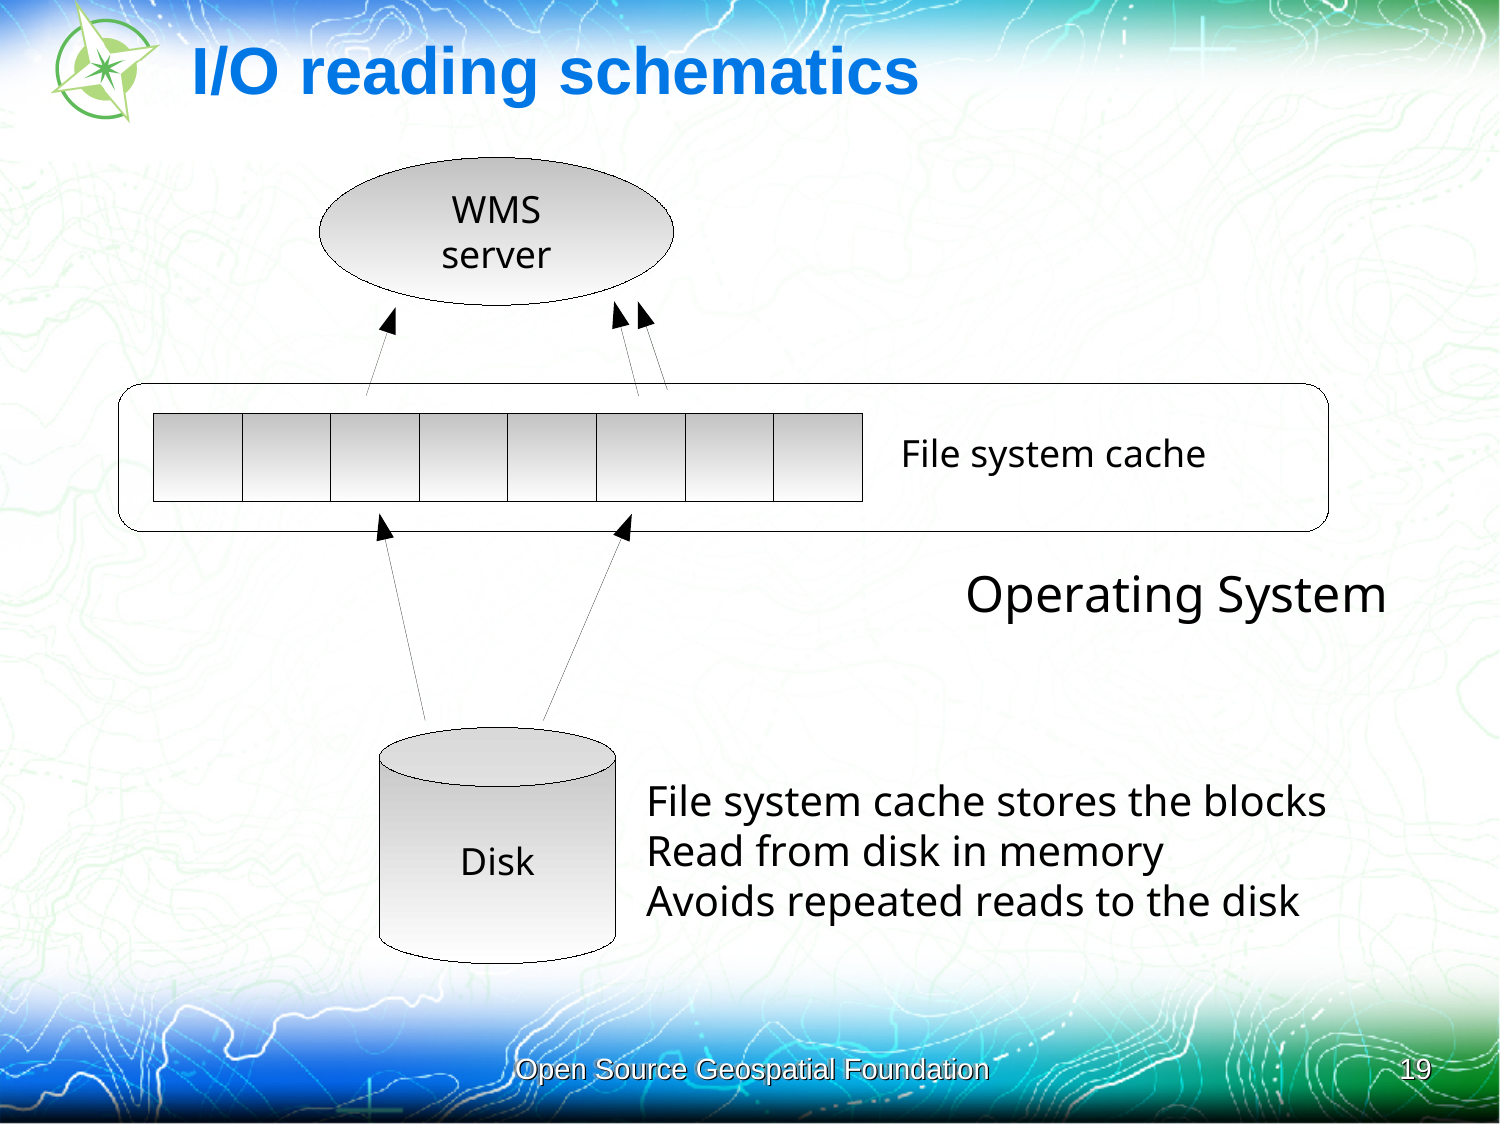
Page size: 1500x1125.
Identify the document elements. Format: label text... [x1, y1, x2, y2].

text_box File system cache stores the blocks Read from disk in memory Avoids repeated reads to the disk [616, 767, 1402, 933]
text_box WMS server [319, 157, 674, 306]
text_box Disk [379, 760, 616, 964]
title I/O reading schematics [177, 20, 1477, 122]
picture [0, 0, 1500, 1125]
text_box Operating System [950, 555, 1433, 630]
text_box [118, 383, 1329, 532]
